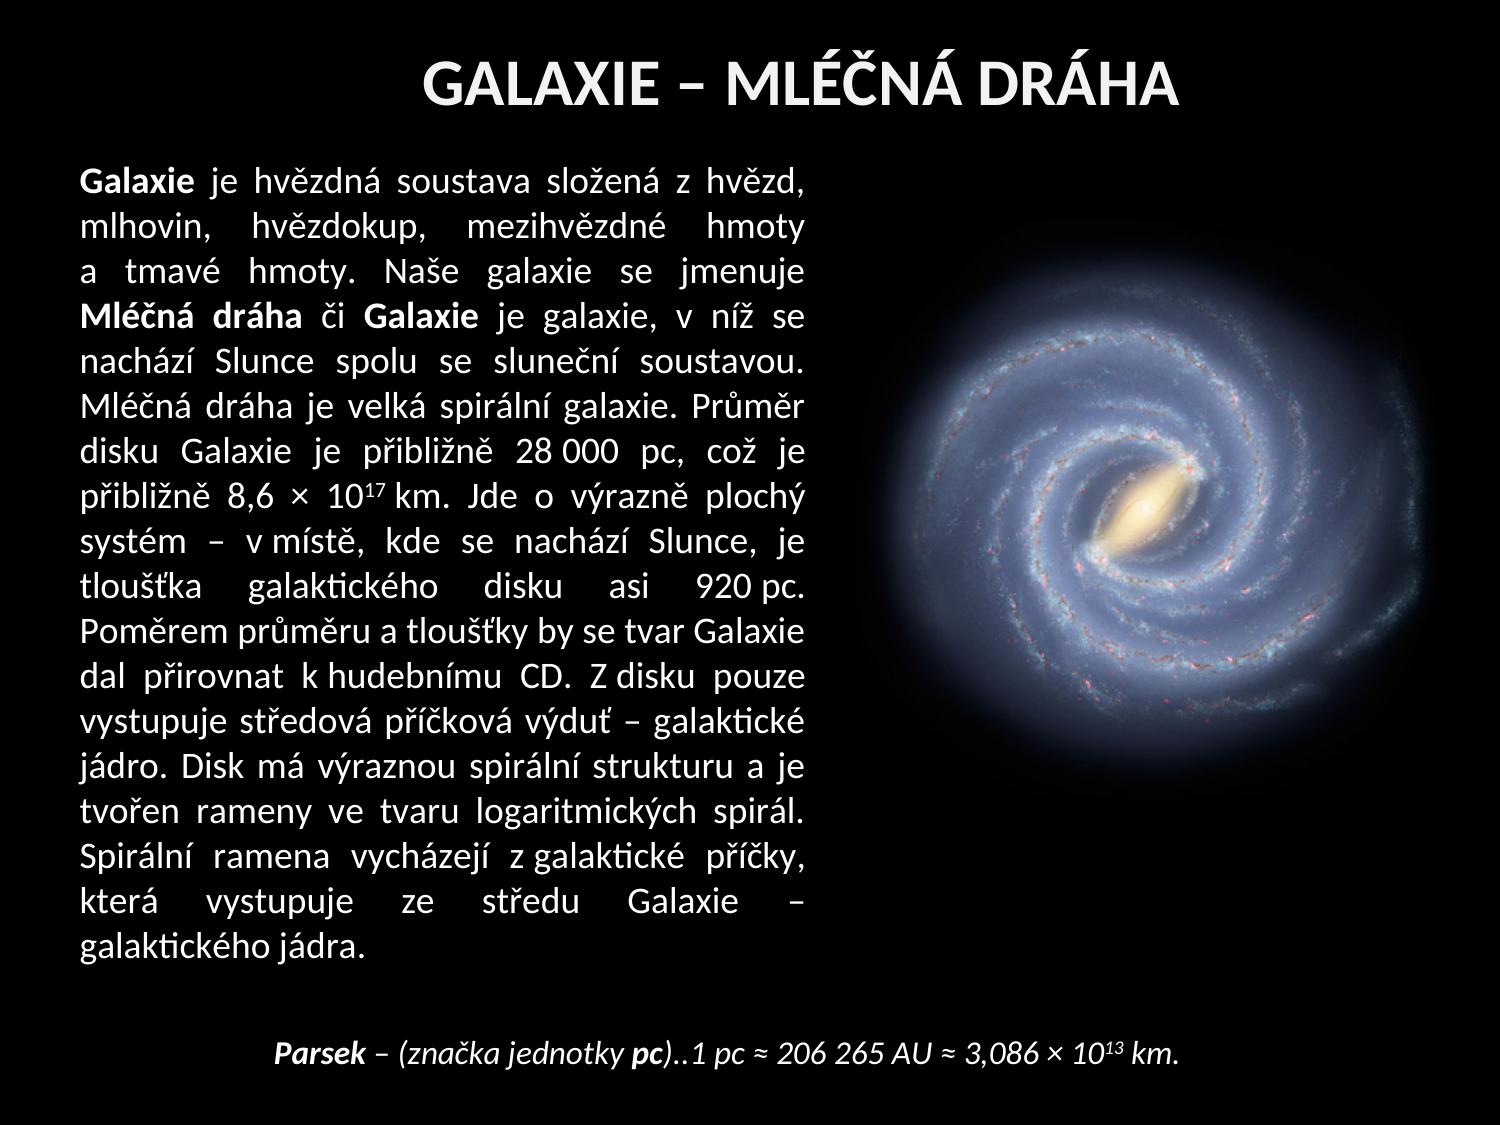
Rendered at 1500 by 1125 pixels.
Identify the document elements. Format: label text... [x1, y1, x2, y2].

text_box GALAXIE – MLÉČNÁ DRÁHA [407, 30, 1196, 127]
text_box Parsek – (značka jednotky pc)..1 pc ≈ 206 265 AU ≈ 3,086 × 1013 km. [259, 1023, 1196, 1079]
picture [844, 207, 1447, 811]
text_box Galaxie je hvězdná soustava složená z hvězd, mlhovin, hvězdokup, mezihvězdné hmoty a tmavé hmoty. Naše galaxie se jmenuje Mléčná dráha či Galaxie je galaxie, v níž se nachází Slunce spolu se sluneční soustavou. Mléčná dráha je velká spirální galaxie. Průměr disku Galaxie je přibližně 28 000 pc, což je přibližně 8,6 × 1017 km. Jde o výrazně plochý systém – v místě, kde se nachází Slunce, je tloušťka galaktického disku asi 920 pc. Poměrem průměru a tloušťky by se tvar Galaxie dal přirovnat k hudebnímu CD. Z disku pouze vystupuje středová příčková výduť – galaktické jádro. Disk má výraznou spirální strukturu a je tvořen rameny ve tvaru logaritmických spirál. Spirální ramena vycházejí z galaktické příčky, která vystupuje ze středu Galaxie – galaktického jádra. [64, 148, 821, 975]
